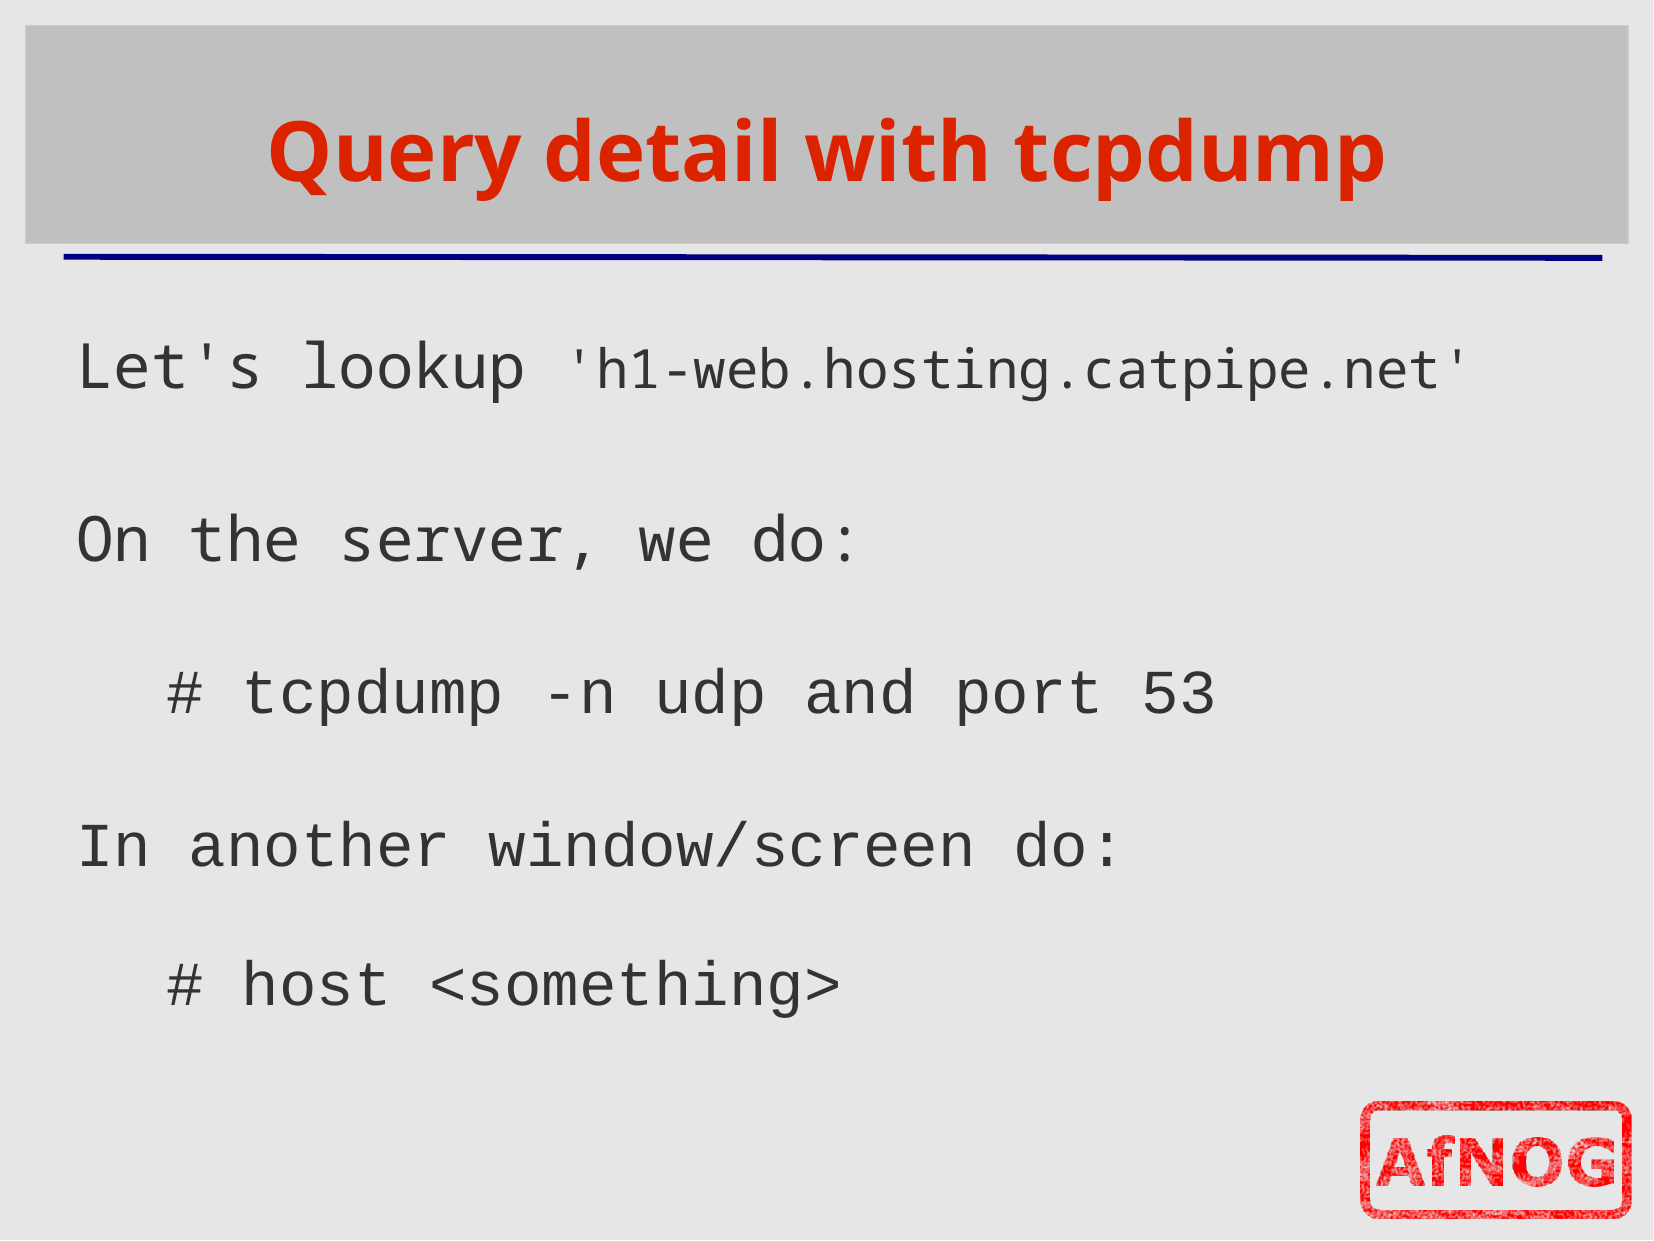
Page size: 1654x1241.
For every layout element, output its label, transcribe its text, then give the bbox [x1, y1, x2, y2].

title Query detail with tcpdump [121, 46, 1534, 254]
picture [1360, 1100, 1632, 1219]
list Let's lookup 'h1-web.hosting.catpipe.net' On the server, we do: # tcpdump -n udp and port 53 In another window/screen do: # host <something> [59, 322, 1595, 1132]
